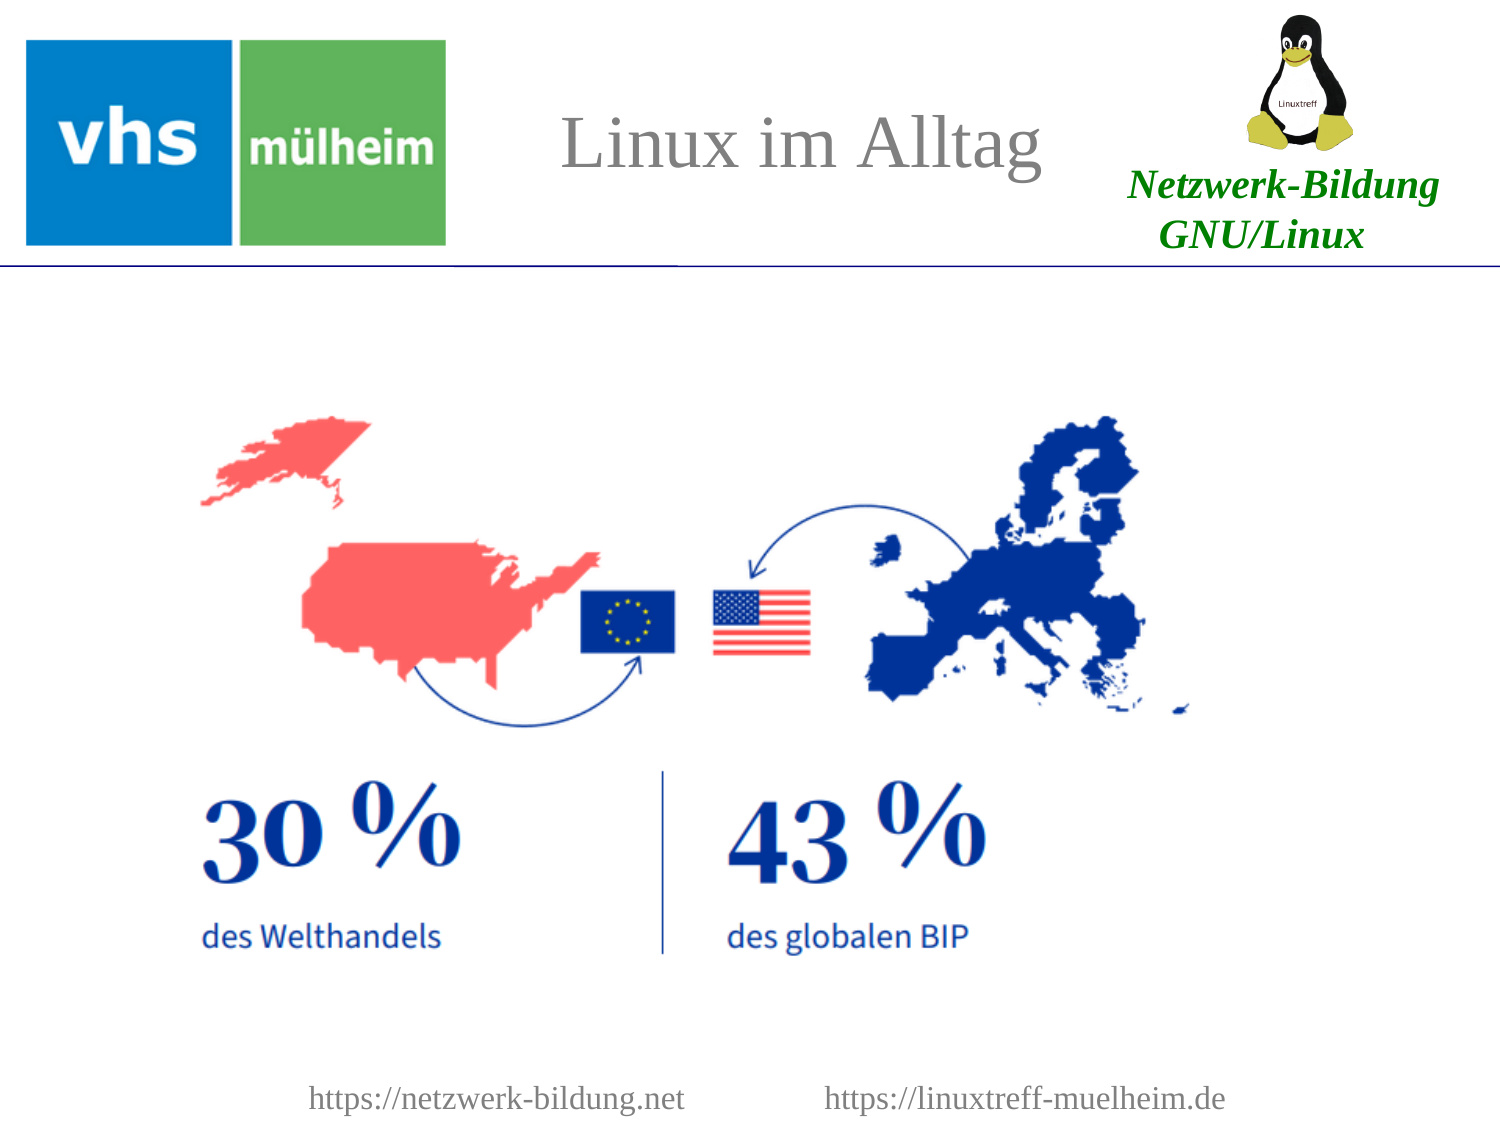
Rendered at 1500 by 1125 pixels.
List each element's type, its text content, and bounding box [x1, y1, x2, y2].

picture [14, 32, 461, 254]
picture [1246, 13, 1353, 152]
text_box Netzwerk-Bildung GNU/Linux [1112, 151, 1467, 267]
text_box https://netzwerk-bildung.net https://linuxtreff-muelheim.de [34, 1070, 1500, 1125]
text_box Linux im Alltag [525, 88, 1079, 195]
picture [152, 382, 1202, 995]
